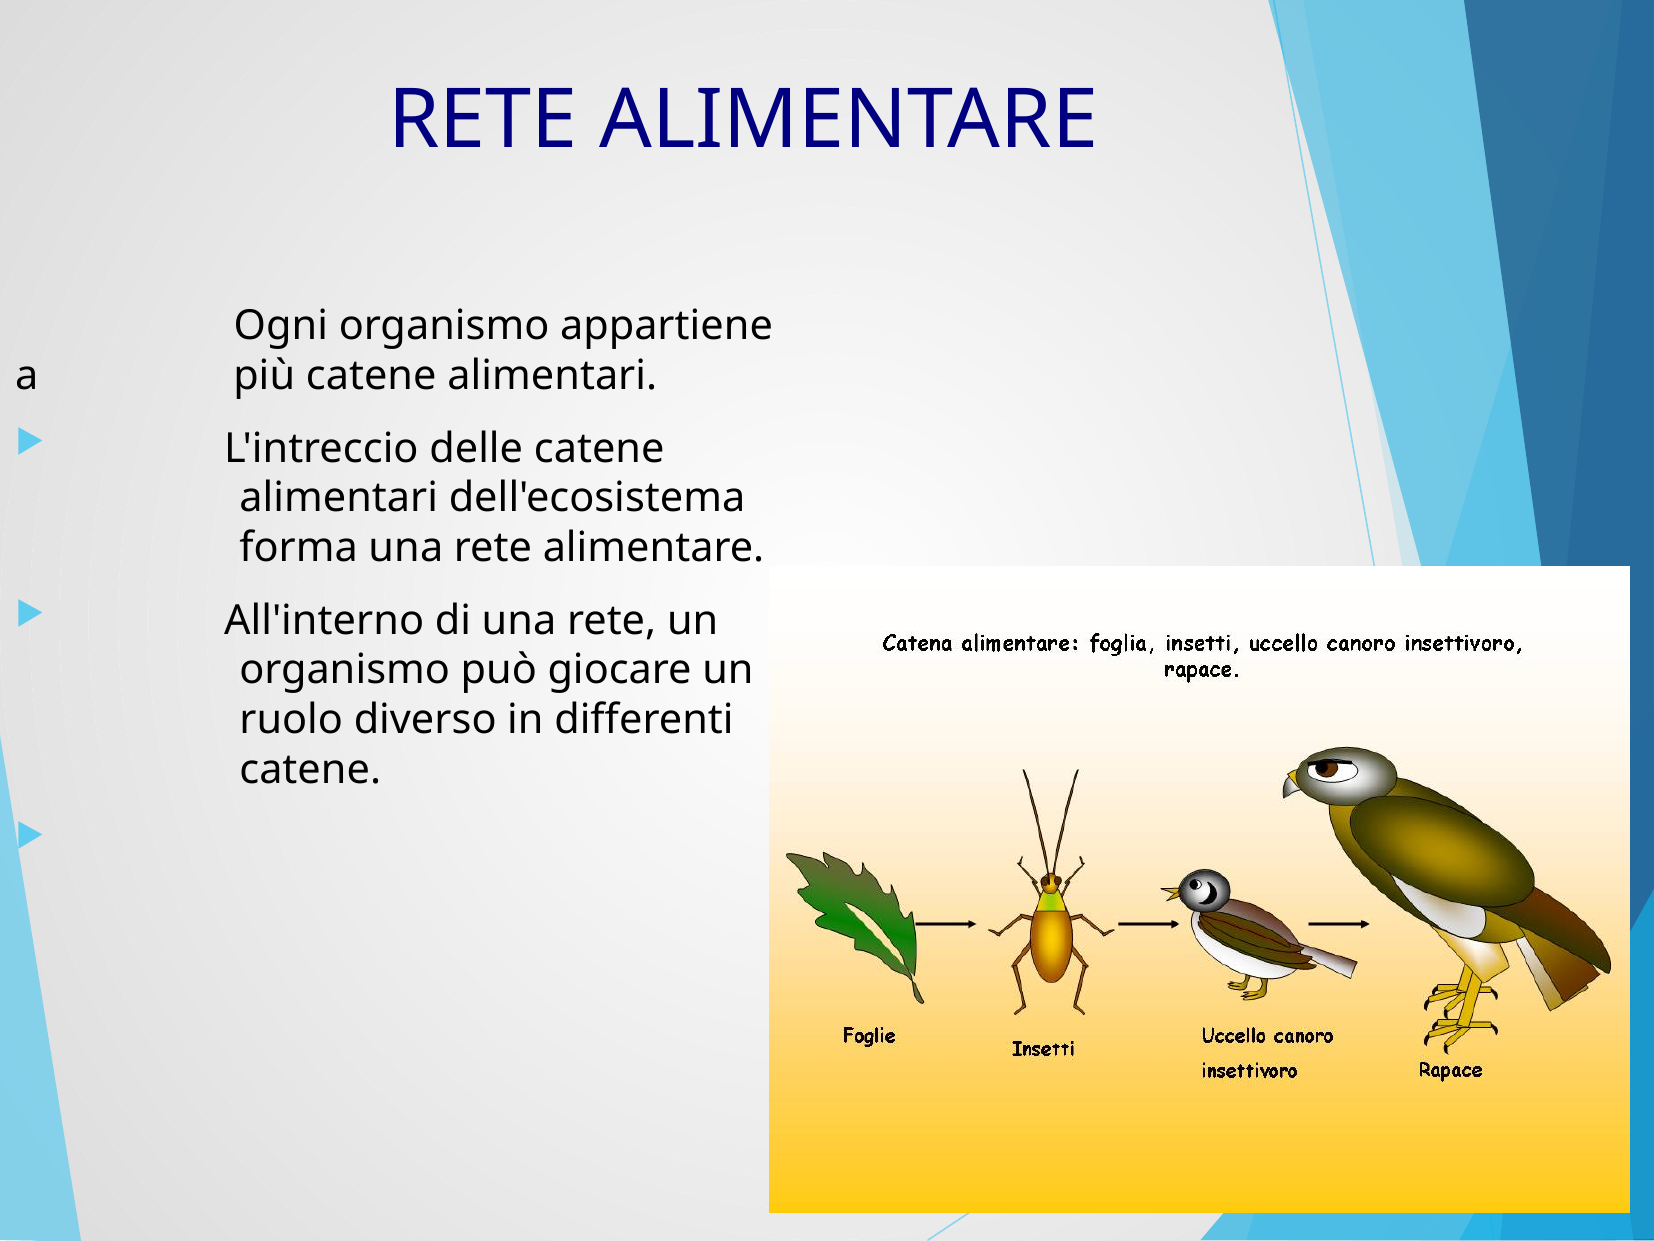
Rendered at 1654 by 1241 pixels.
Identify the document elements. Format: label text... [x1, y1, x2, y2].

picture [769, 566, 1630, 1213]
title RETE ALIMENTARE [0, 56, 1488, 249]
list Ogni organismo appartiene a più catene alimentari. L'intreccio delle catene alimentari dell'ecosistema forma una rete alimentare. All'interno di una rete, un organismo può giocare un ruolo diverso in differenti catene. [0, 290, 810, 1099]
